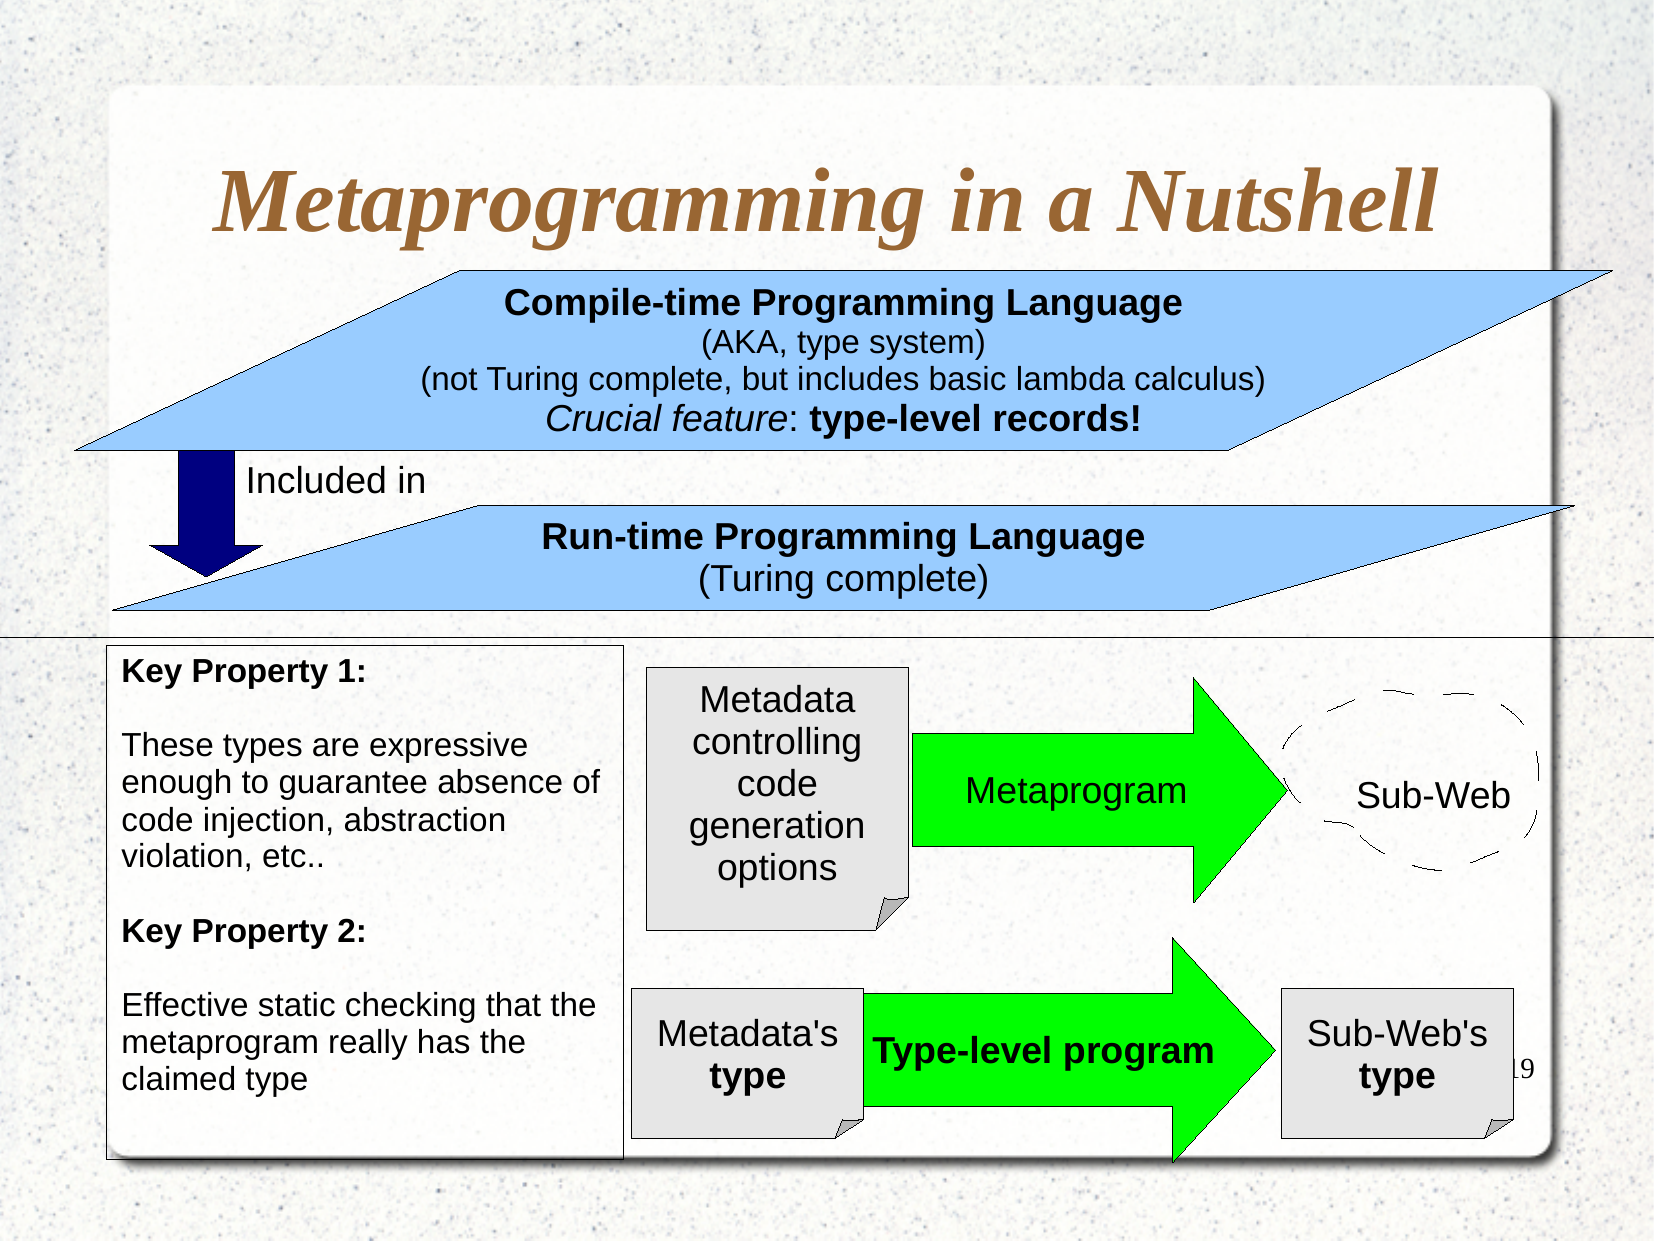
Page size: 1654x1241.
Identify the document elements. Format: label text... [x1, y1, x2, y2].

text_box Compile-time Programming Language (AKA, type system) (not Turing complete, but includes basic lambda calculus) Crucial feature: type-level records! [74, 270, 1613, 451]
title Metaprogramming in a Nutshell [118, 96, 1536, 304]
picture [0, 638, 1654, 1241]
text_box [149, 450, 263, 577]
text_box Included in [230, 452, 456, 514]
text_box Key Property 1: These types are expressive enough to guarantee absence of code injection, abstraction violation, etc.. Key Property 2: Effective static checking that the metaprogram really has the claimed type [106, 645, 624, 1160]
text_box Metadata controlling code generation options [646, 667, 909, 931]
text_box Run-time Programming Language (Turing complete) [112, 505, 1575, 611]
text_box Sub-Web [1341, 766, 1526, 829]
picture [0, 0, 1654, 637]
text_box Sub-Web's type [1281, 988, 1514, 1139]
text_box Metaprogram [912, 677, 1288, 903]
text_box Metadata's type [631, 988, 864, 1139]
text_box Type-level program [863, 937, 1276, 1163]
